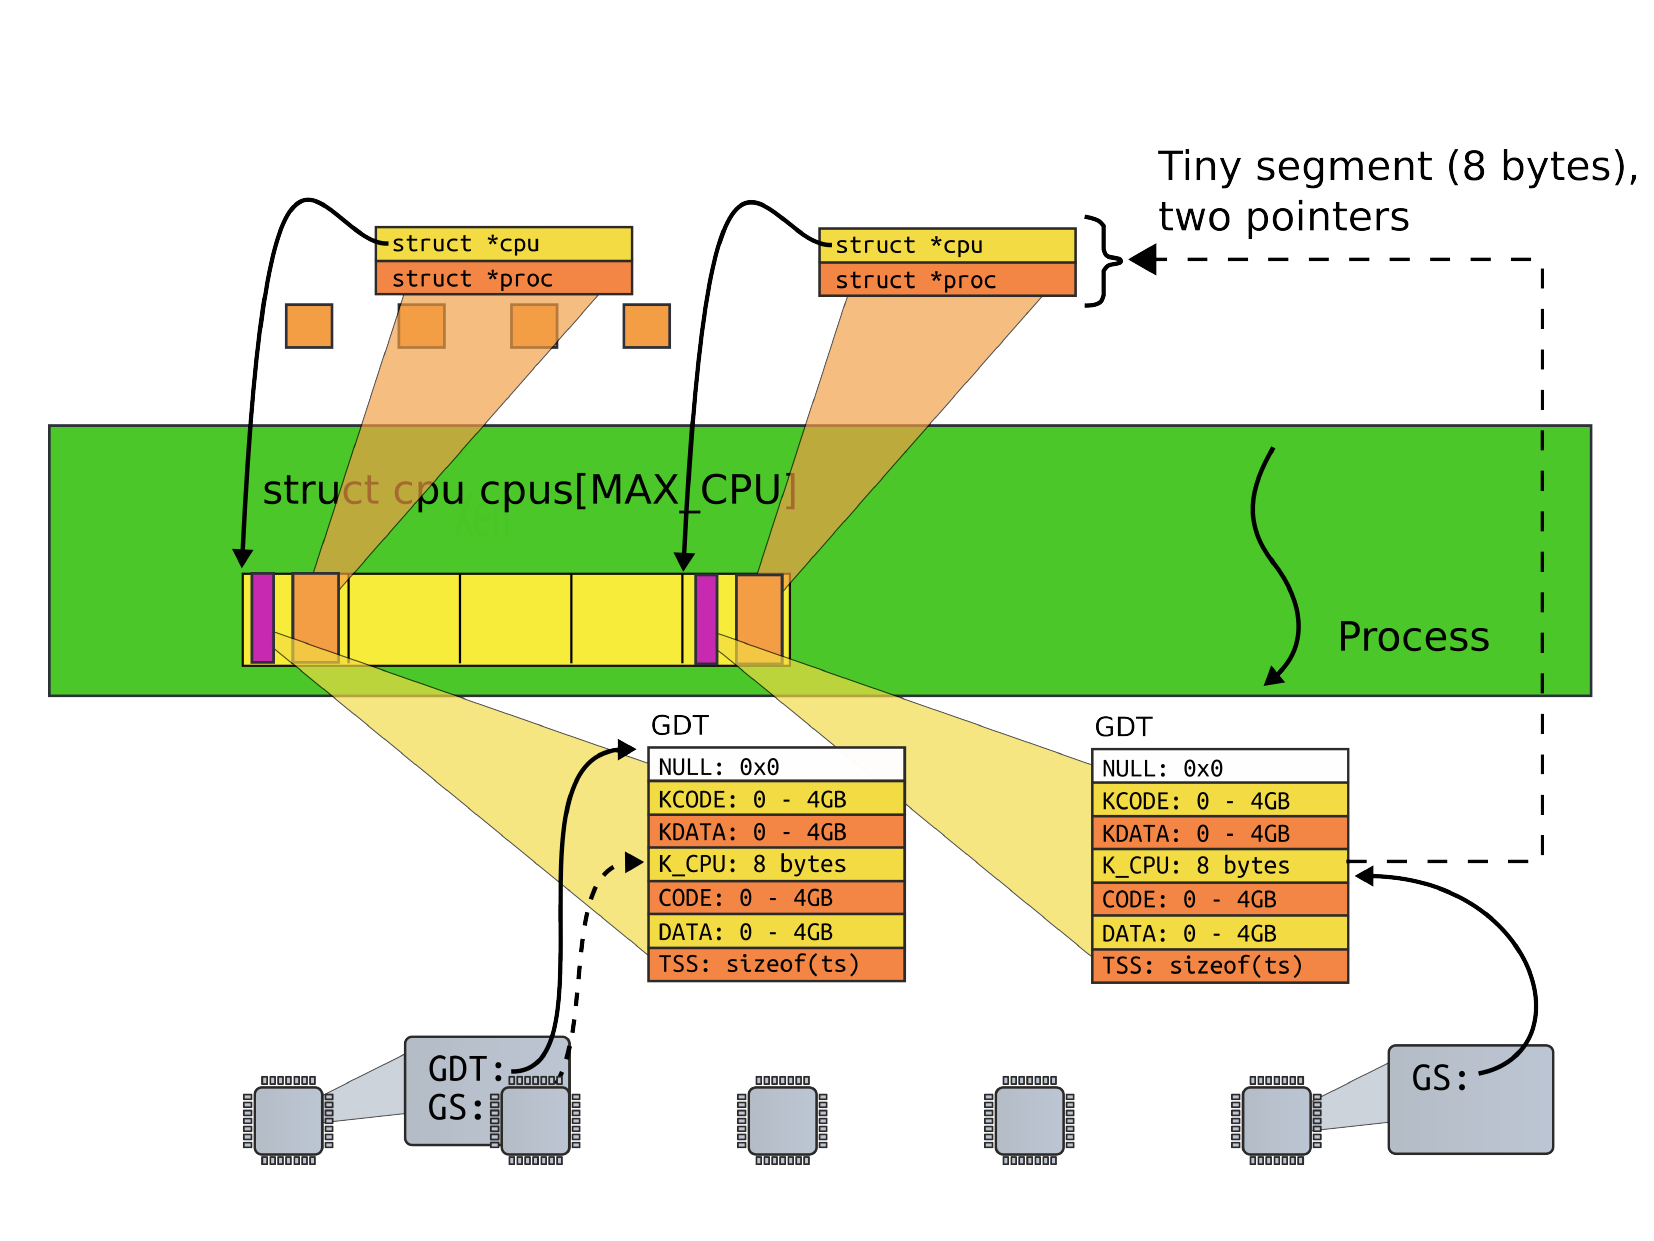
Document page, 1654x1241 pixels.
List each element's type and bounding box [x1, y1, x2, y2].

picture [48, 149, 1640, 1165]
